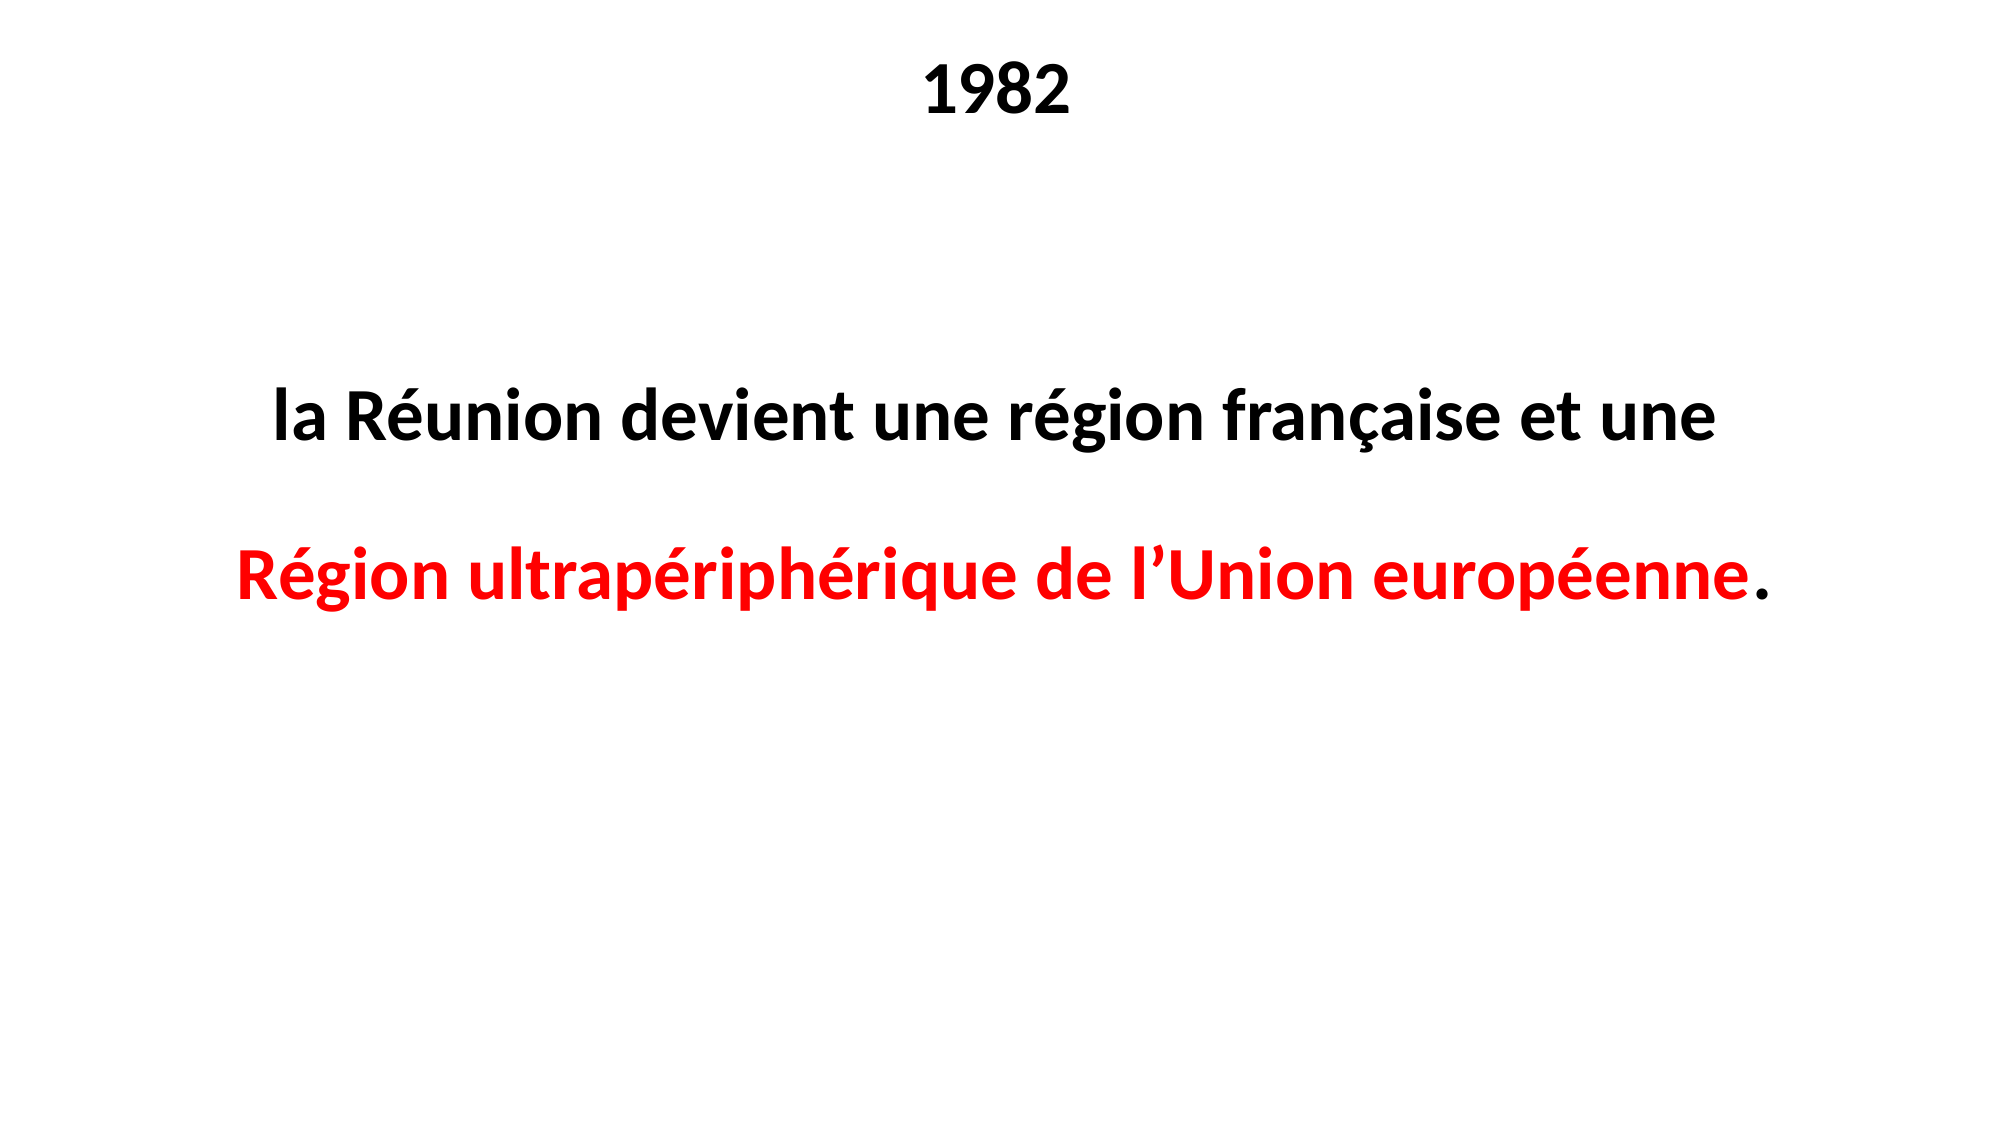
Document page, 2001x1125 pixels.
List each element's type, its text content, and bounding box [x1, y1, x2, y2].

text_box 1982 la Réunion devient une région française et une Région ultrapériphérique de l’Union européenne. [168, 50, 1824, 740]
